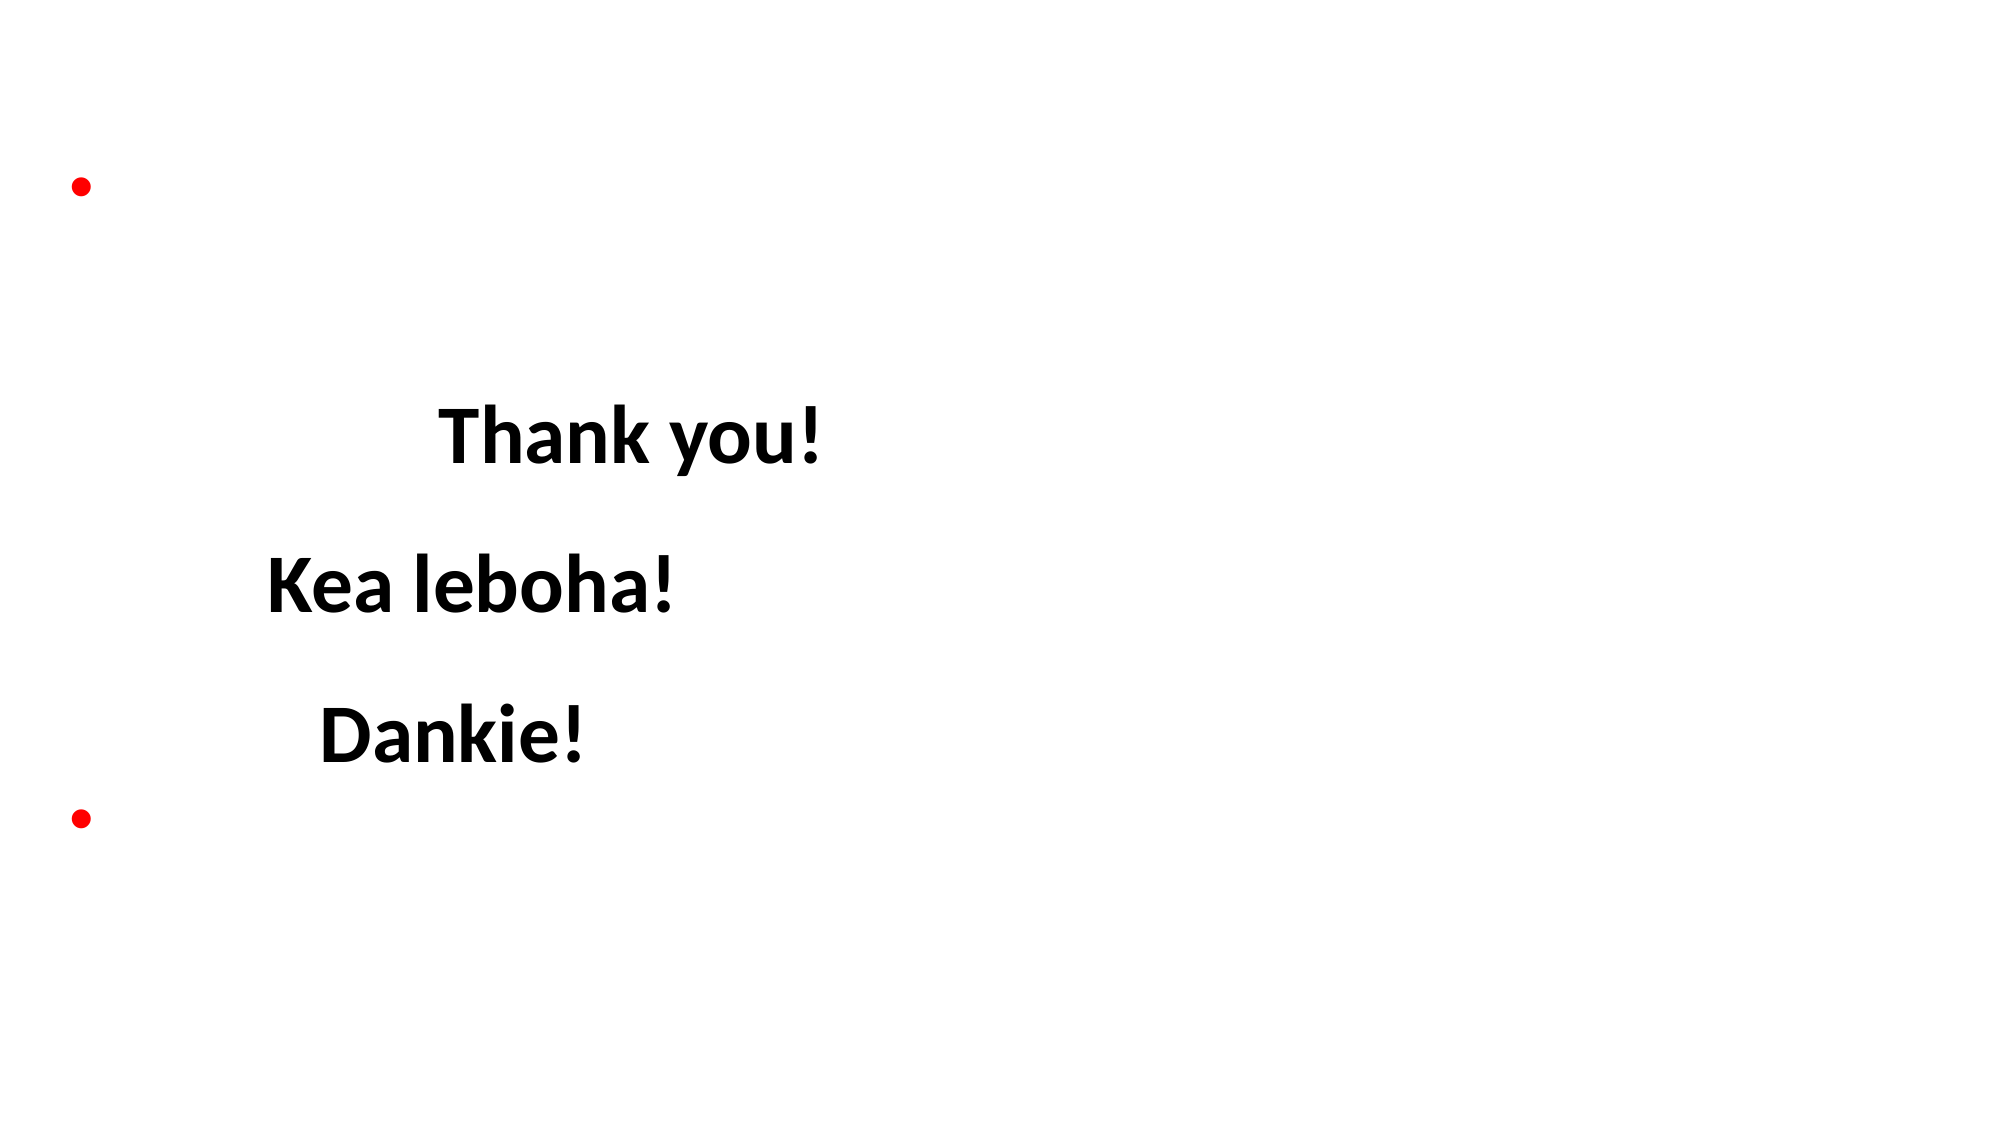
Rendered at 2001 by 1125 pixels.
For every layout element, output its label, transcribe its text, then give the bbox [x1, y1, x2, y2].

text_box Thank you! Kea leboha! Dankie! [57, 146, 1972, 1112]
